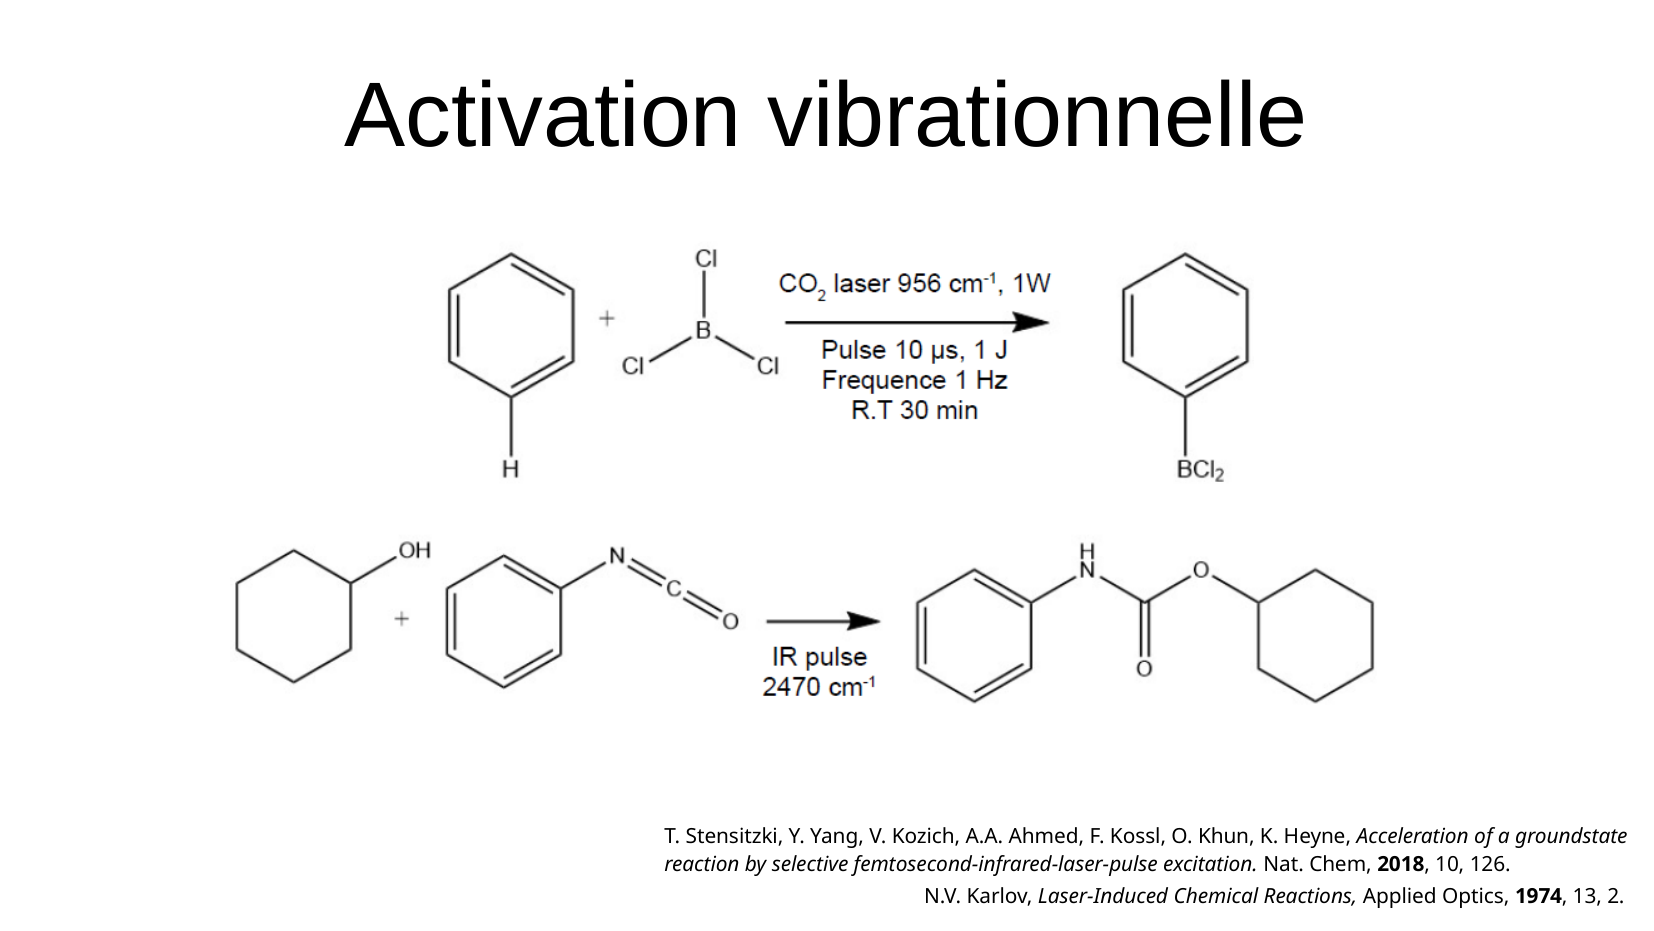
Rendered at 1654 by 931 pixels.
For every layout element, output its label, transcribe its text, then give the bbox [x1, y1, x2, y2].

text_box T. Stensitzki, Y. Yang, V. Kozich, A.A. Ahmed, F. Kossl, O. Khun, K. Heyne, Acceleration of a groundstate reaction by selective femtosecond-infrared-laser-pulse excitation. Nat. Chem, 2018, 10, 126. [649, 813, 1654, 899]
text_box N.V. Karlov, Laser-Induced Chemical Reactions, Applied Optics, 1974, 13, 2. [909, 899, 1640, 913]
title Activation vibrationnelle [82, 37, 1571, 193]
picture [209, 212, 1418, 745]
